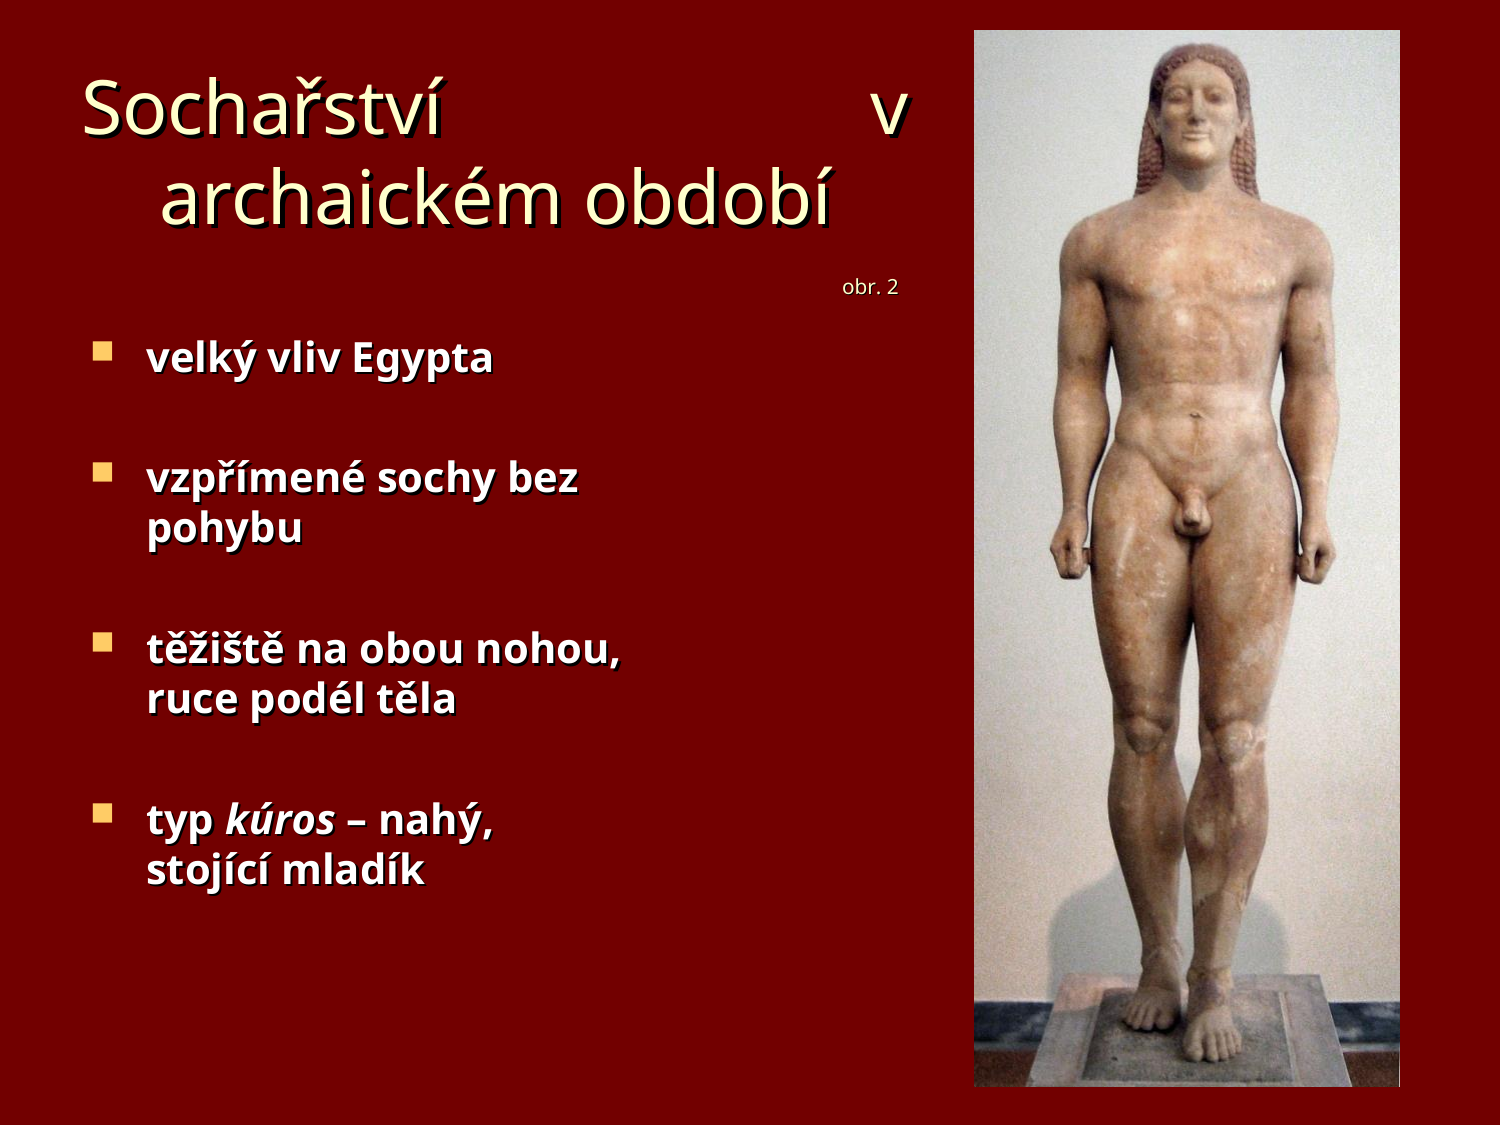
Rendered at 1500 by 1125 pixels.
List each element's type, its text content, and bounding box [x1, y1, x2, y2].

title Sochařství v archaickém období obr. 2 [41, 45, 951, 315]
list velký vliv Egypta vzpřímené sochy bez pohybu těžiště na obou nohou, ruce podél těla typ kúros – nahý, stojící mladík [74, 262, 644, 1001]
text_box [974, 31, 1400, 1088]
